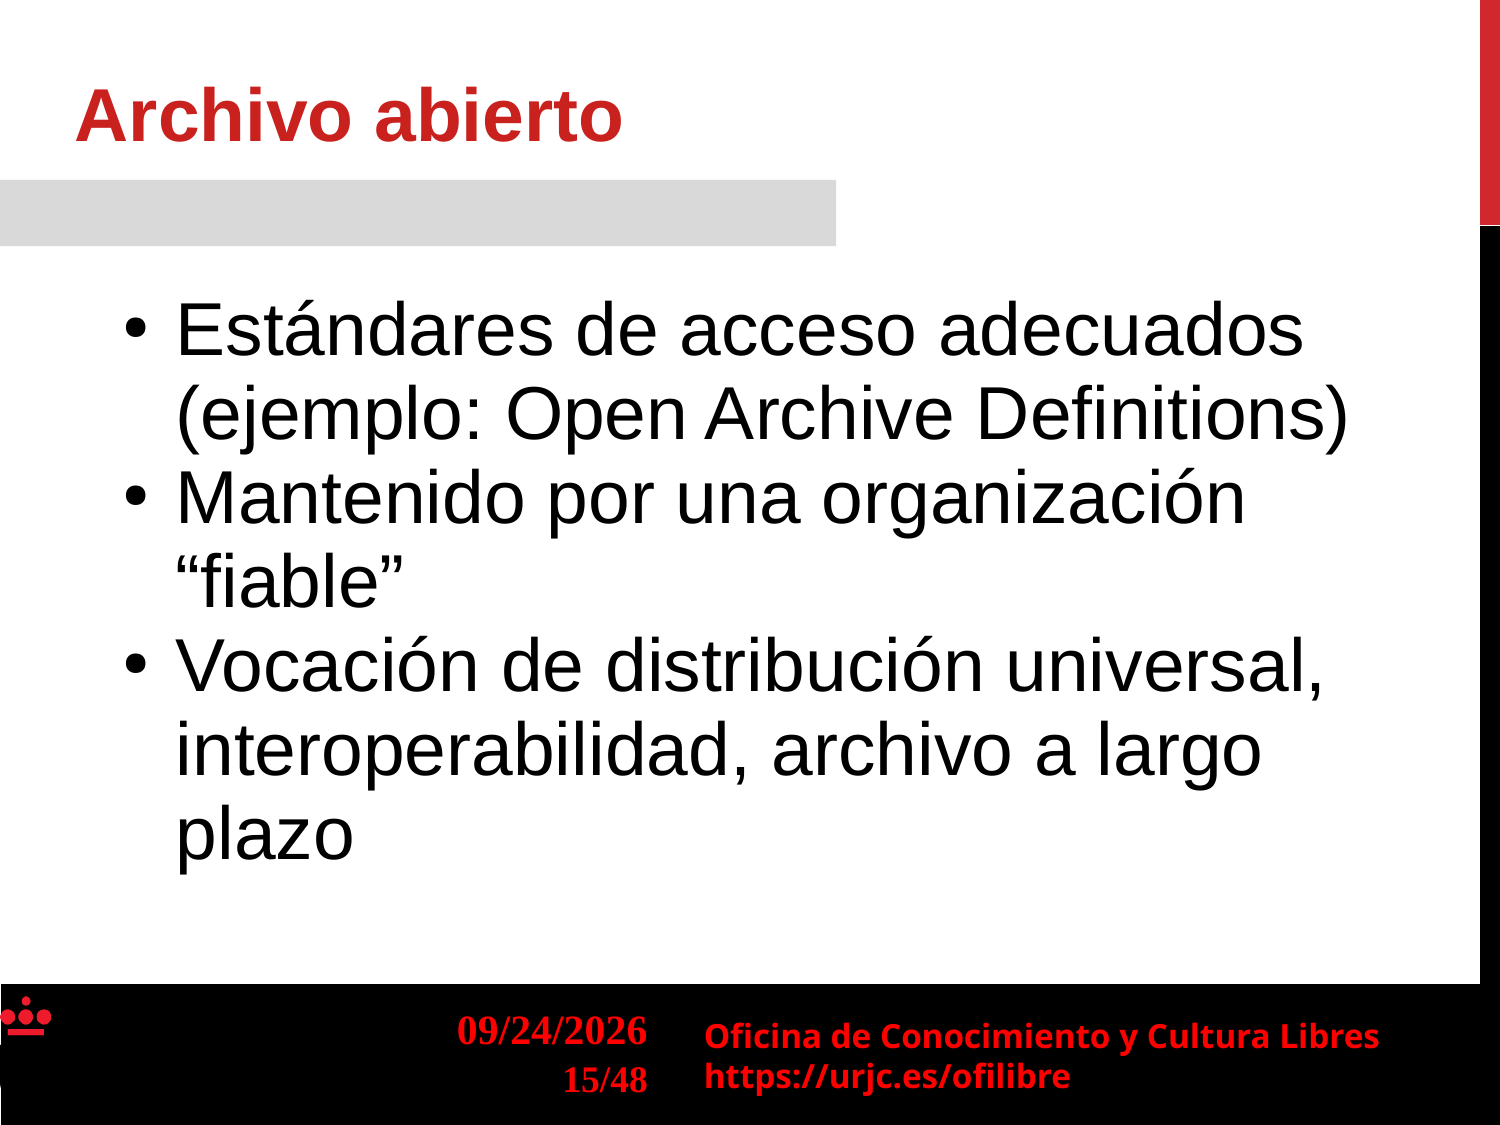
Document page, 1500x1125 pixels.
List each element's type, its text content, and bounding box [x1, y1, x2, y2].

text_box Estándares de acceso adecuados (ejemplo: Open Archive Definitions) Mantenido por una organización “fiable” Vocación de distribución universal, interoperabilidad, archivo a largo plazo [90, 280, 1381, 967]
text_box Archivo abierto [60, 66, 691, 249]
title [75, 15, 1425, 172]
